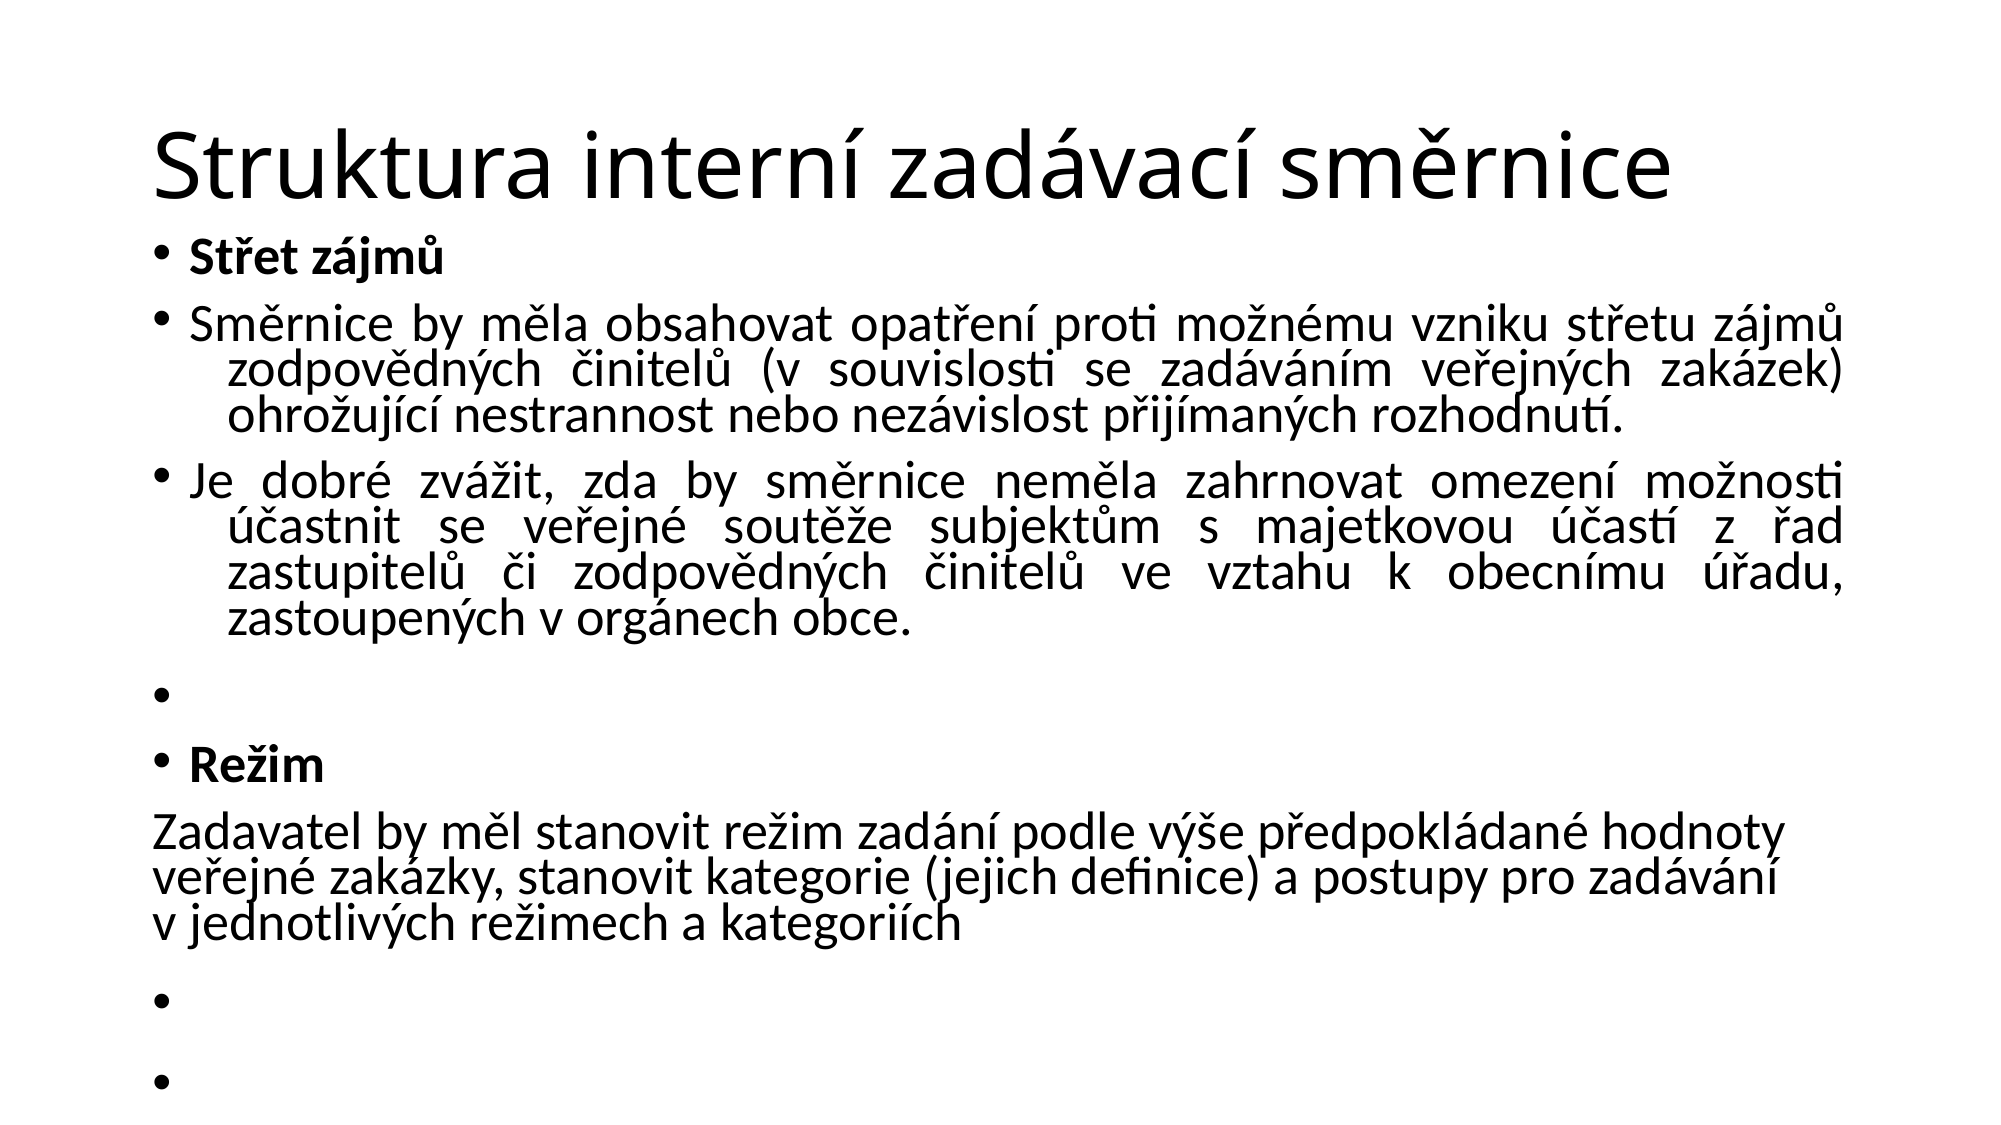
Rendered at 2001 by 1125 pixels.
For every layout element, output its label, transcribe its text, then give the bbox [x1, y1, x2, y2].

list Střet zájmů Směrnice by měla obsahovat opatření proti možnému vzniku střetu zájmů zodpovědných činitelů (v souvislosti se zadáváním veřejných zakázek) ohrožující nestrannost nebo nezávislost přijímaných rozhodnutí. Je dobré zvážit, zda by směrnice neměla zahrnovat omezení možnosti účastnit se veřejné soutěže subjektům s majetkovou účastí z řad zastupitelů či zodpovědných činitelů ve vztahu k obecnímu úřadu, zastoupených v orgánech obce. Režim Zadavatel by měl stanovit režim zadání podle výše předpokládané hodnoty veřejné zakázky, stanovit kategorie (jejich definice) a postupy pro zadávání v jednotlivých režimech a kategoriích [137, 230, 1863, 1014]
title Struktura interní zadávací směrnice [137, 59, 1863, 230]
